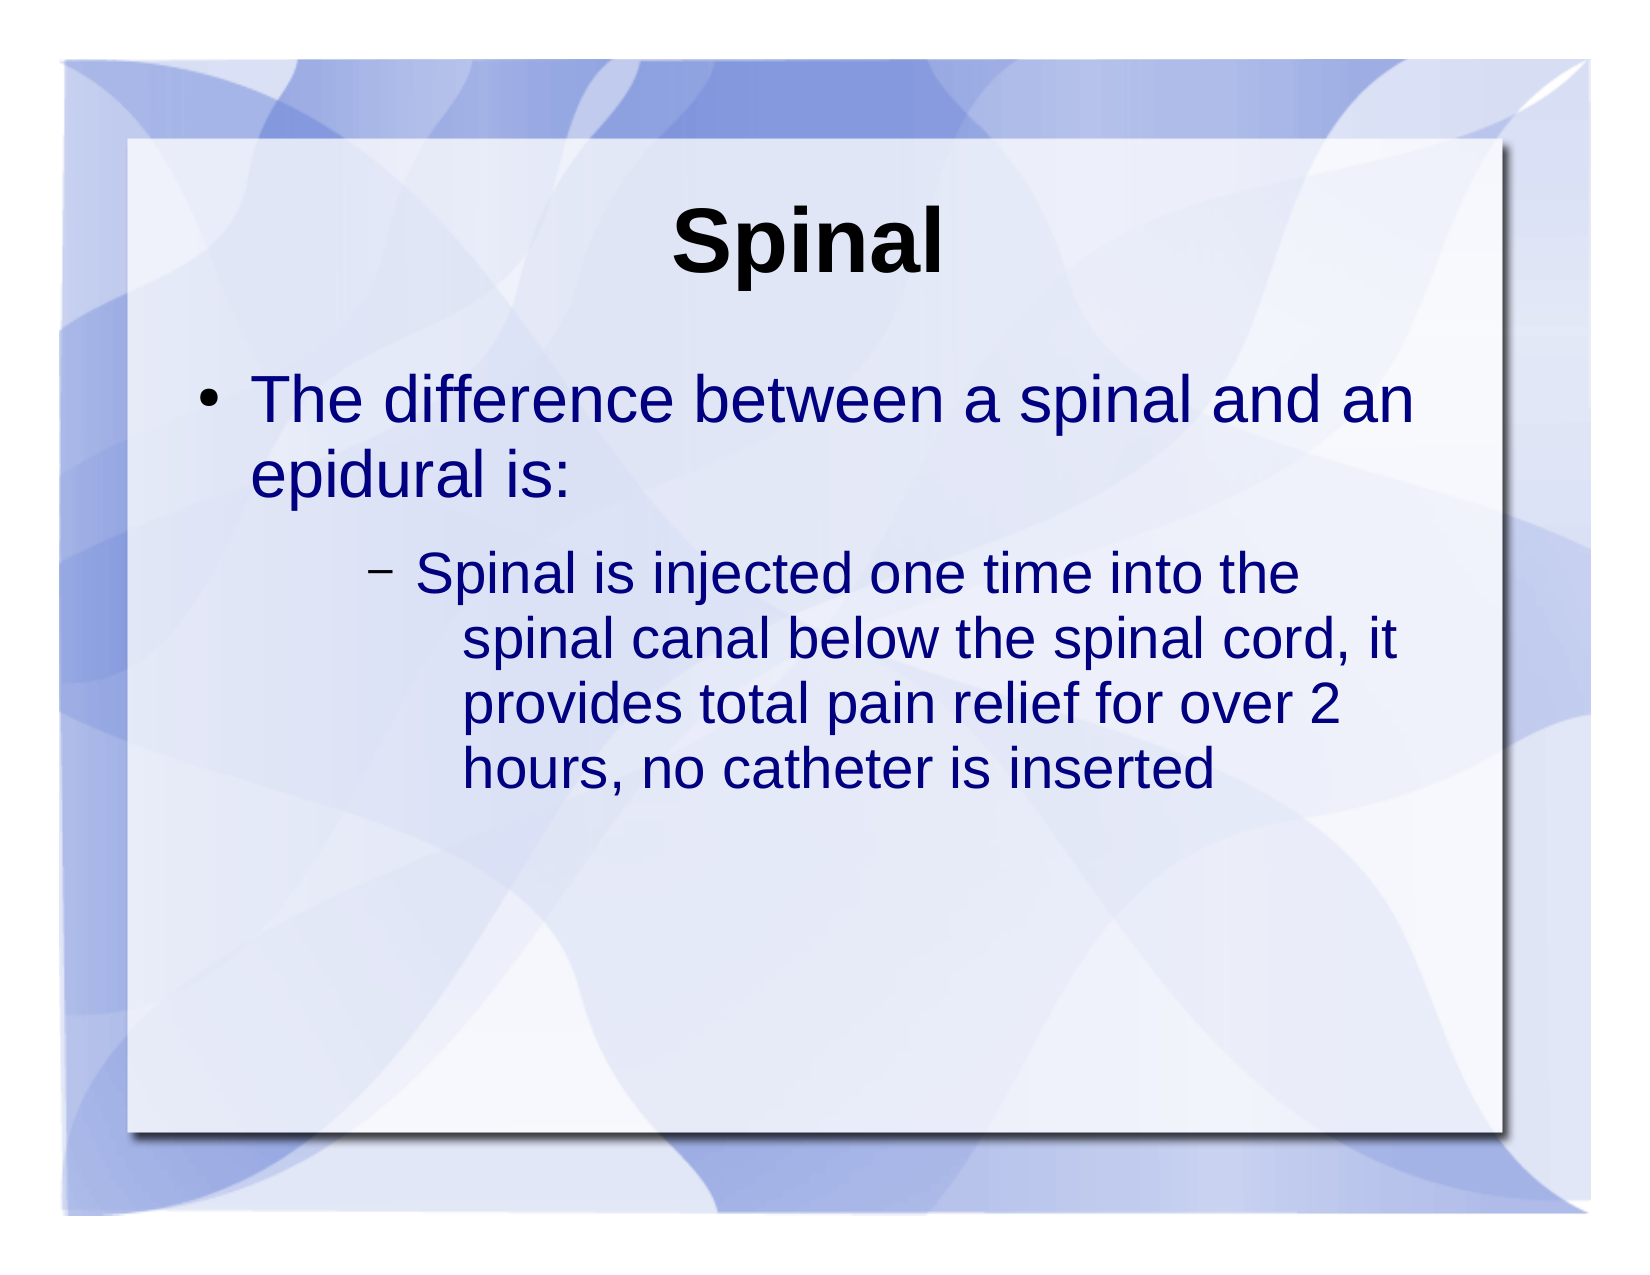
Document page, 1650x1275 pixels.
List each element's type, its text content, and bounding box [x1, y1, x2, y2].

picture [59, 59, 1591, 1216]
list The difference between a spinal and an epidural is: Spinal is injected one time into the spinal canal below the spinal cord, it provides total pain relief for over 2 hours, no catheter is inserted [179, 362, 1438, 954]
title Spinal [135, 151, 1482, 330]
